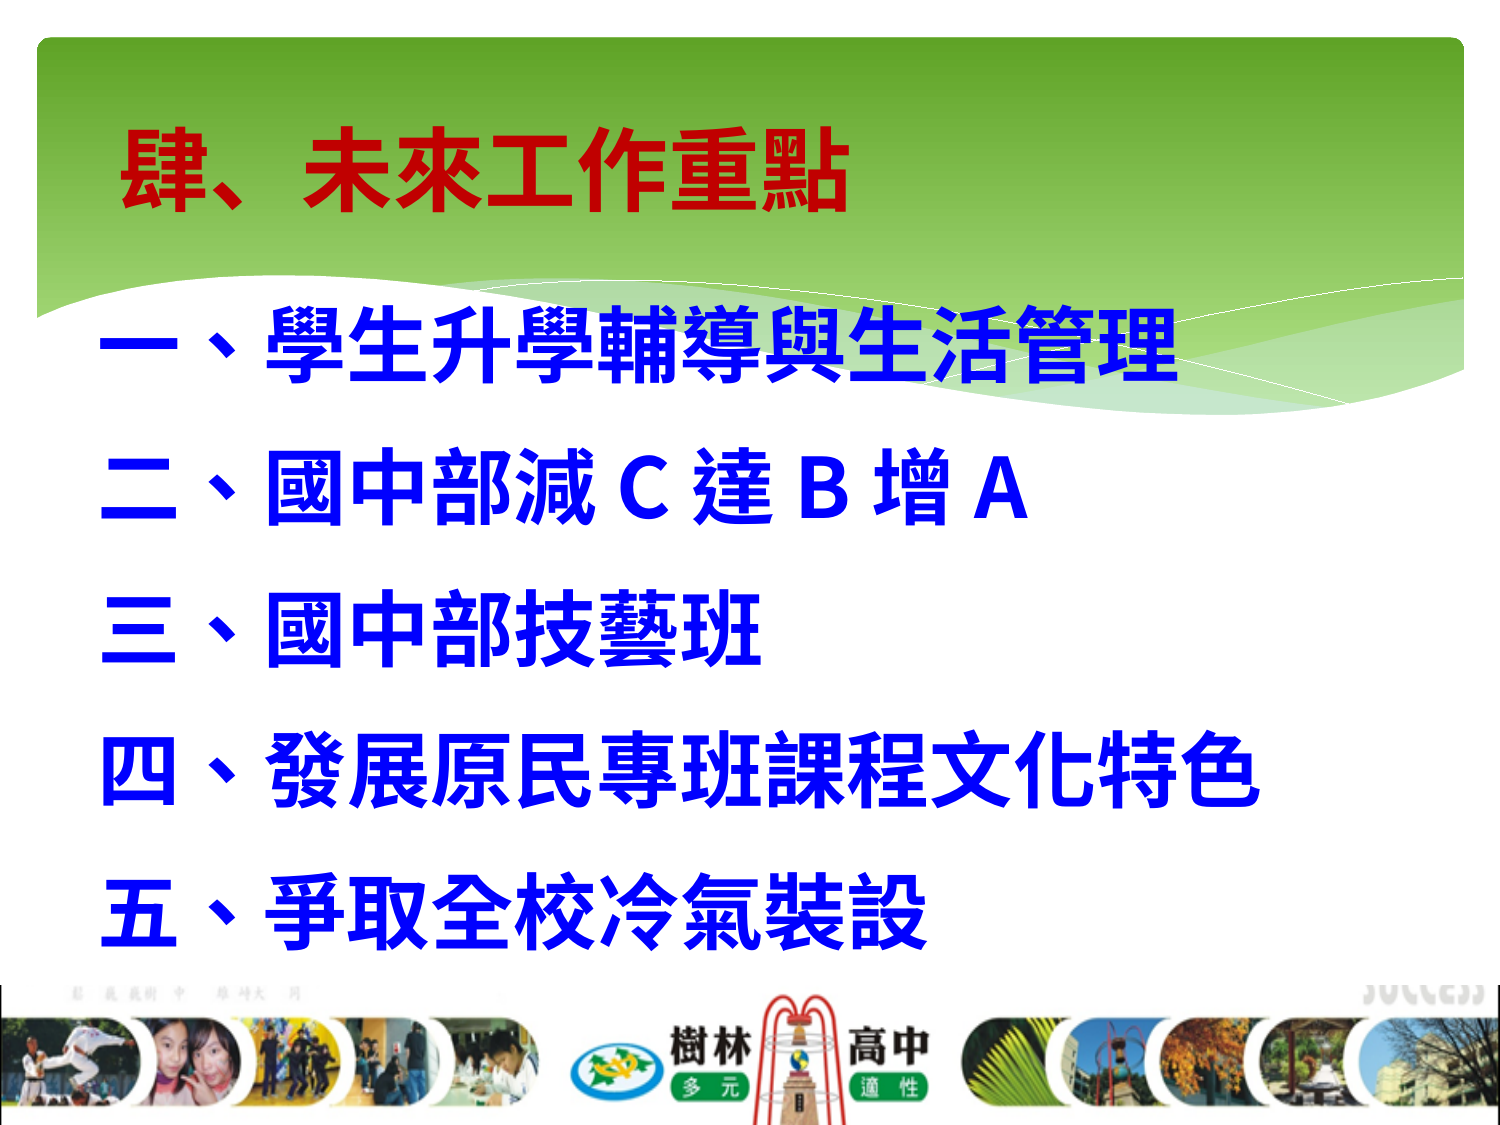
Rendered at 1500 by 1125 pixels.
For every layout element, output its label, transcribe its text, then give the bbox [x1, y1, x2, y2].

list 一、學生升學輔導與生活管理 二、國中部減C達B增A 三、國中部技藝班 四、發展原民專班課程文化特色 五、爭取全校冷氣裝設 [82, 260, 1450, 985]
text_box 肆、未來工作重點 [103, 66, 1397, 284]
picture [0, 985, 1500, 1125]
